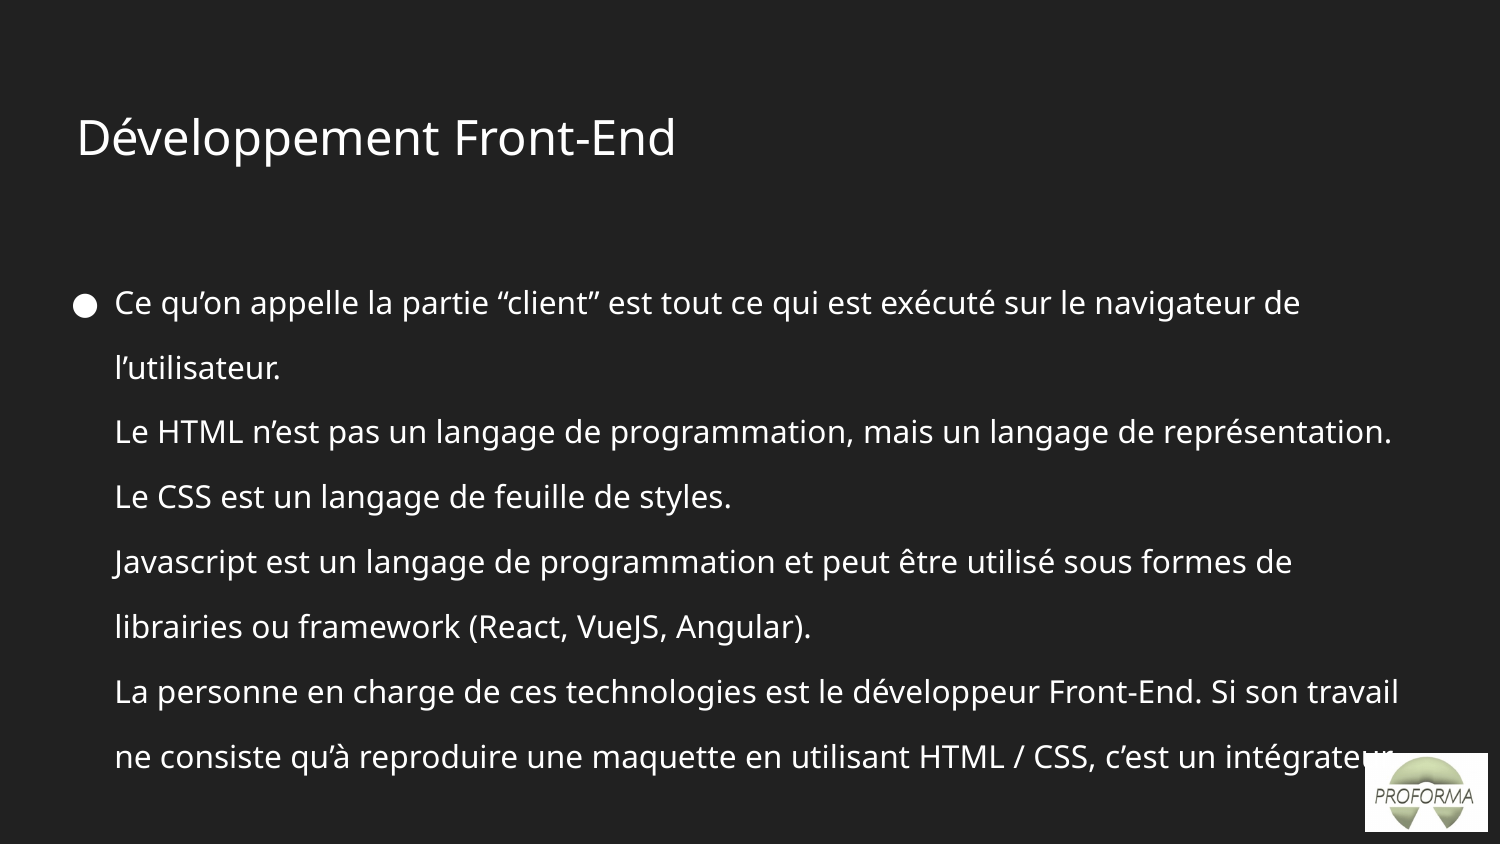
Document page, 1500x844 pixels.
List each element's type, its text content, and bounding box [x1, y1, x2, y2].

title Développement Front-End [61, 88, 1306, 185]
title Ce qu’on appelle la partie “client” est tout ce qui est exécuté sur le navigateur de l’utilisateur. Le HTML n’est pas un langage de programmation, mais un langage de représentation. Le CSS est un langage de feuille de styles. Javascript est un langage de programmation et peut être utilisé sous formes de librairies ou framework (React, VueJS, Angular). La personne en charge de ces technologies est le développeur Front-End. Si son travail ne consiste qu’à reproduire une maquette en utilisant HTML / CSS, c’est un intégrateur. [42, 190, 1425, 793]
picture [1365, 753, 1488, 832]
